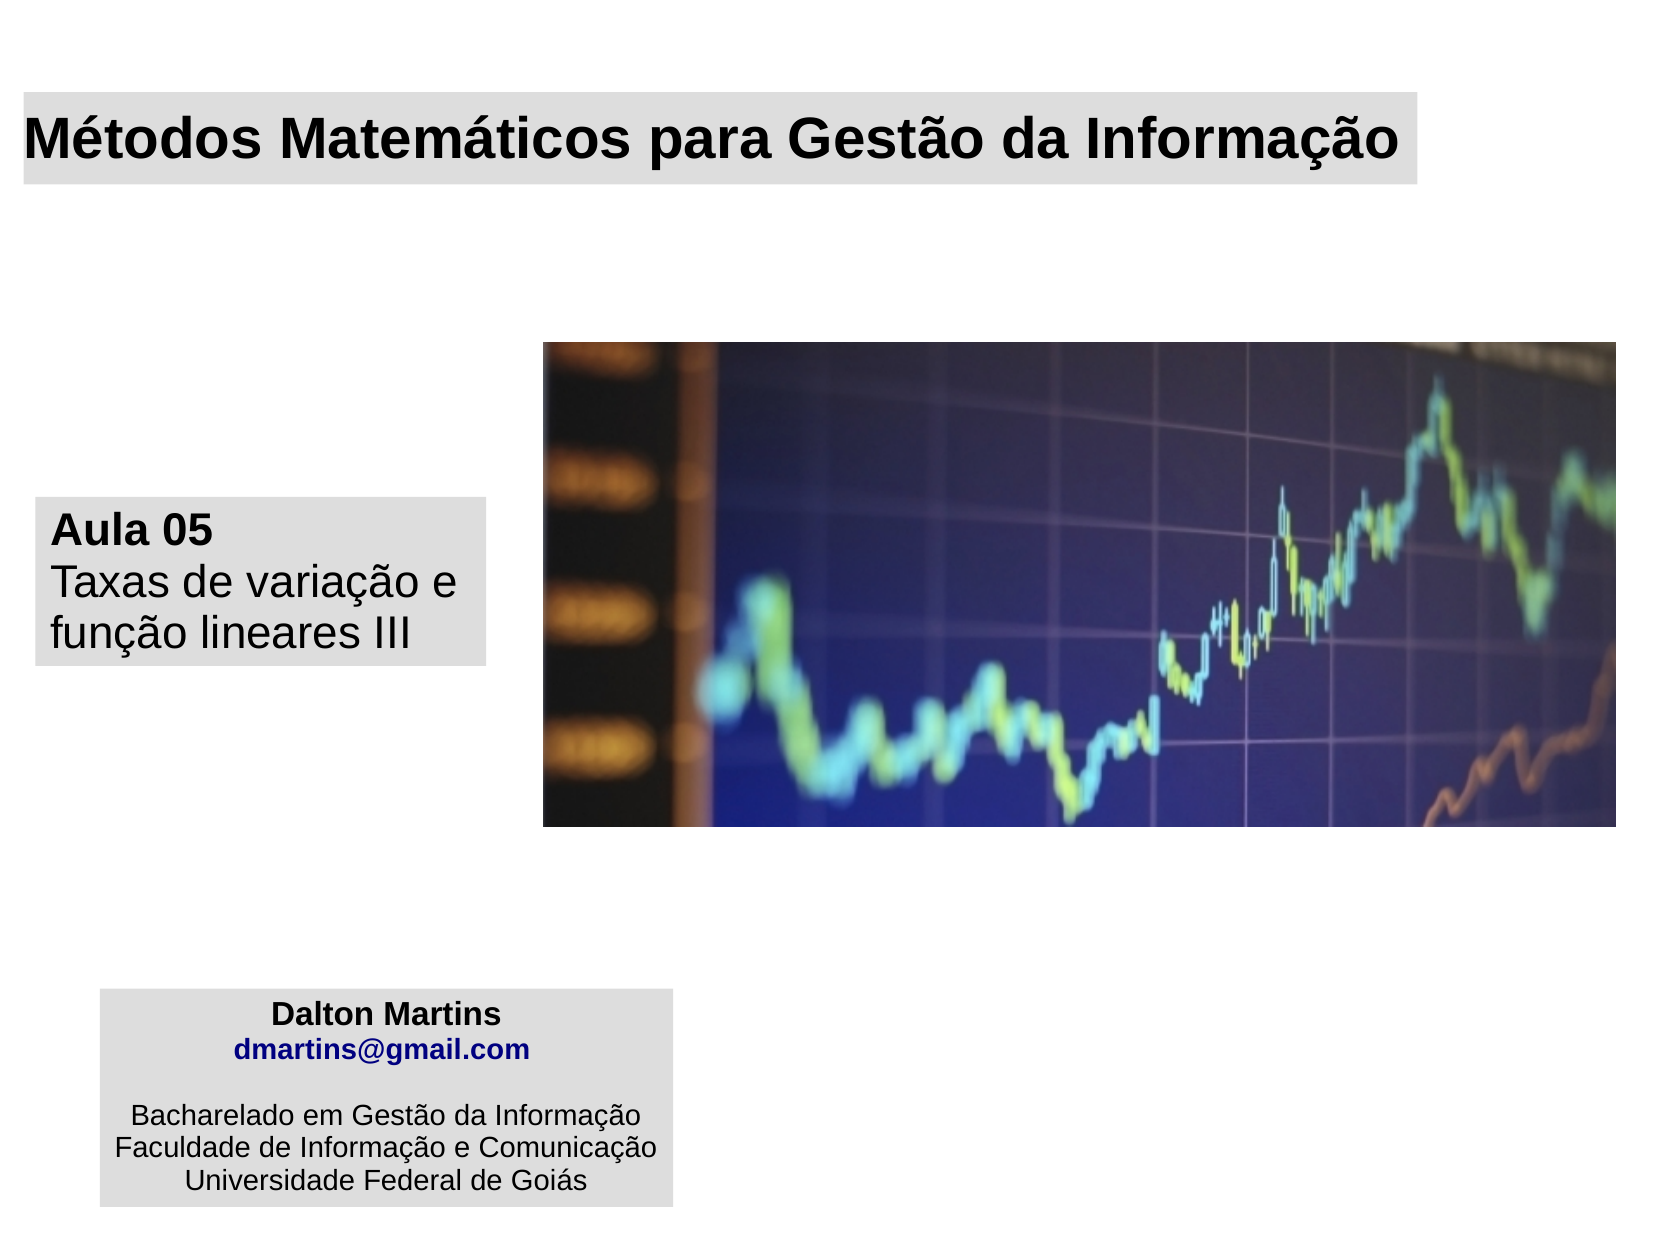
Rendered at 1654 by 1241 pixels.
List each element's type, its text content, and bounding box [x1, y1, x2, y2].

text_box Dalton Martins dmartins@gmail.com Bacharelado em Gestão da Informação Faculdade de Informação e Comunicação Universidade Federal de Goiás [99, 988, 674, 1207]
picture [543, 342, 1616, 827]
title Métodos Matemáticos para Gestão da Informação [23, 92, 1418, 185]
text_box Aula 05 Taxas de variação e função lineares III [35, 496, 486, 666]
